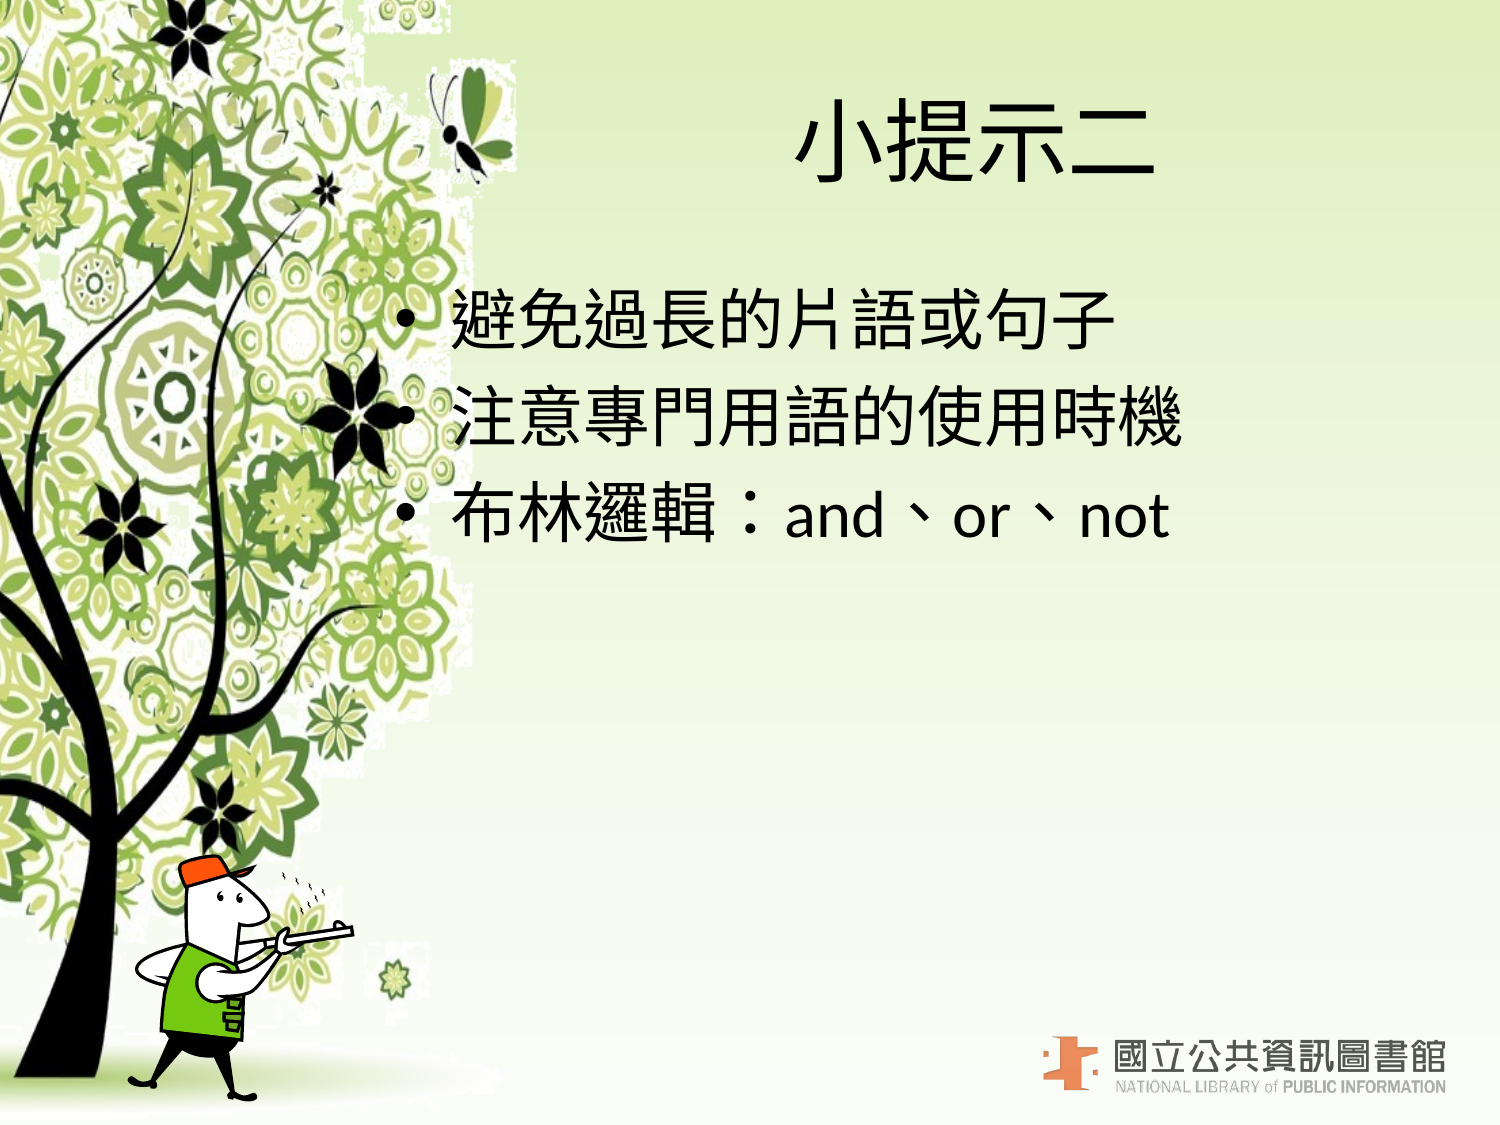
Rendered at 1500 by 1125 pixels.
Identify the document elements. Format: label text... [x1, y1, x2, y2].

title 小提示二 [527, 45, 1426, 233]
text_box [581, 0, 1500, 1125]
picture [0, 0, 581, 1125]
list 避免過長的片語或句子 注意專門用語的使用時機 布林邏輯：and、or、not [386, 262, 1426, 1005]
